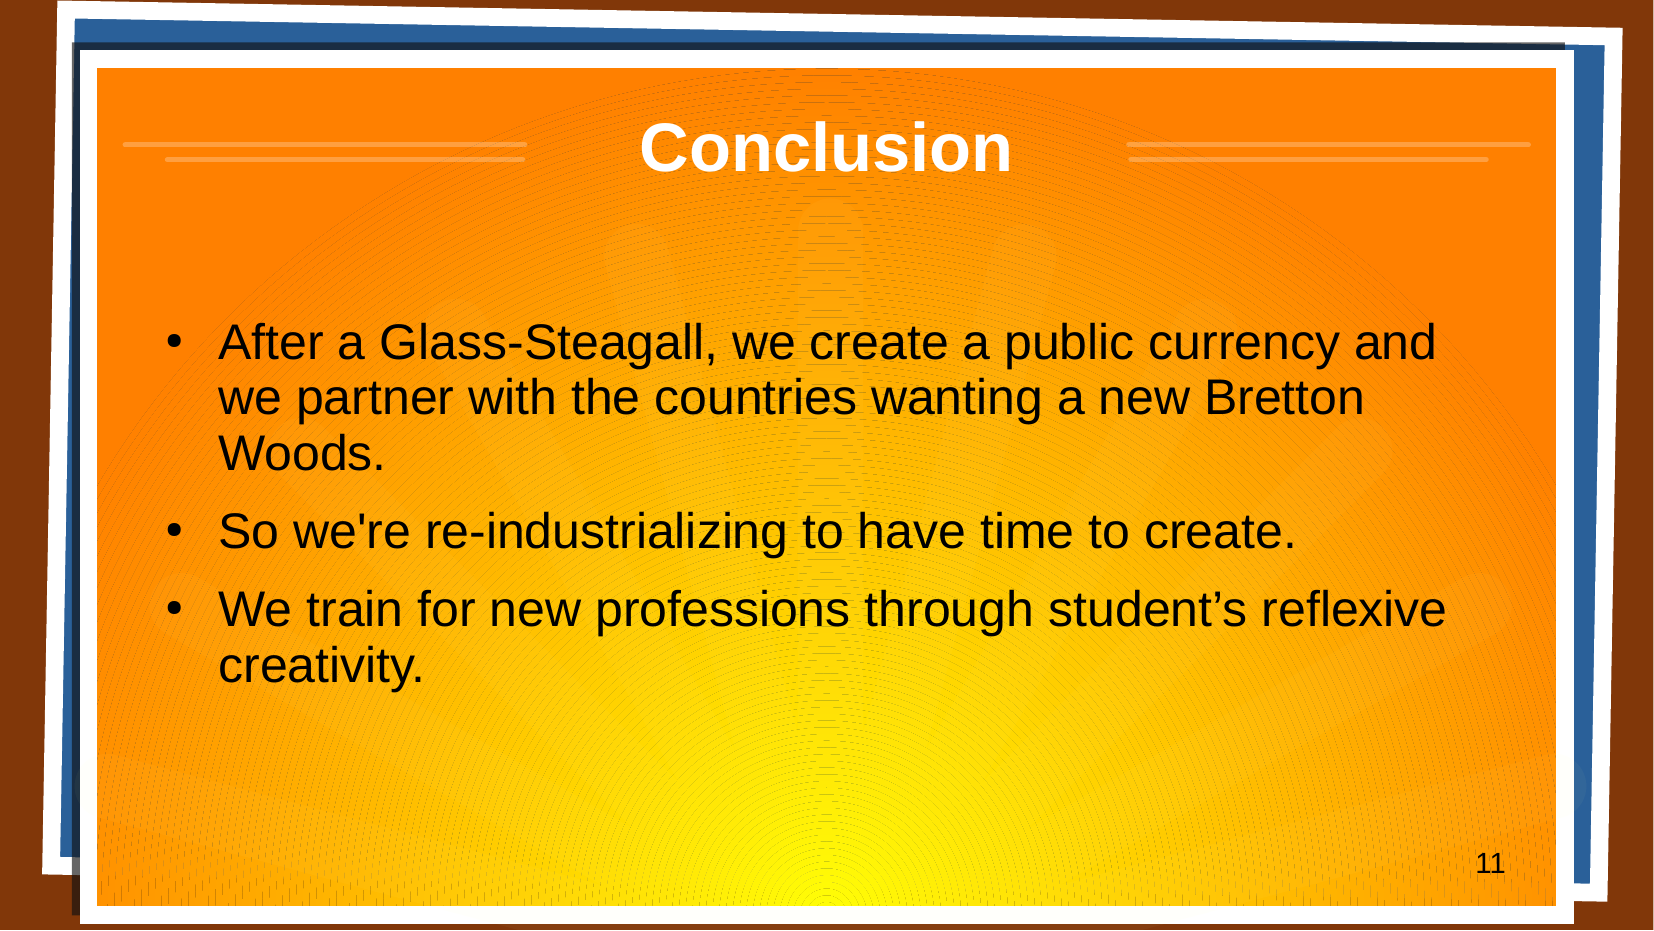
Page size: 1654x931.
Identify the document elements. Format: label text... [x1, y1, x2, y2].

title Conclusion [531, 73, 1123, 222]
list After a Glass-Steagall, we create a public currency and we partner with the countries wanting a new Bretton Woods. So we're re-industrializing to have time to create. We train for new professions through student’s reflexive creativity. [147, 236, 1506, 827]
